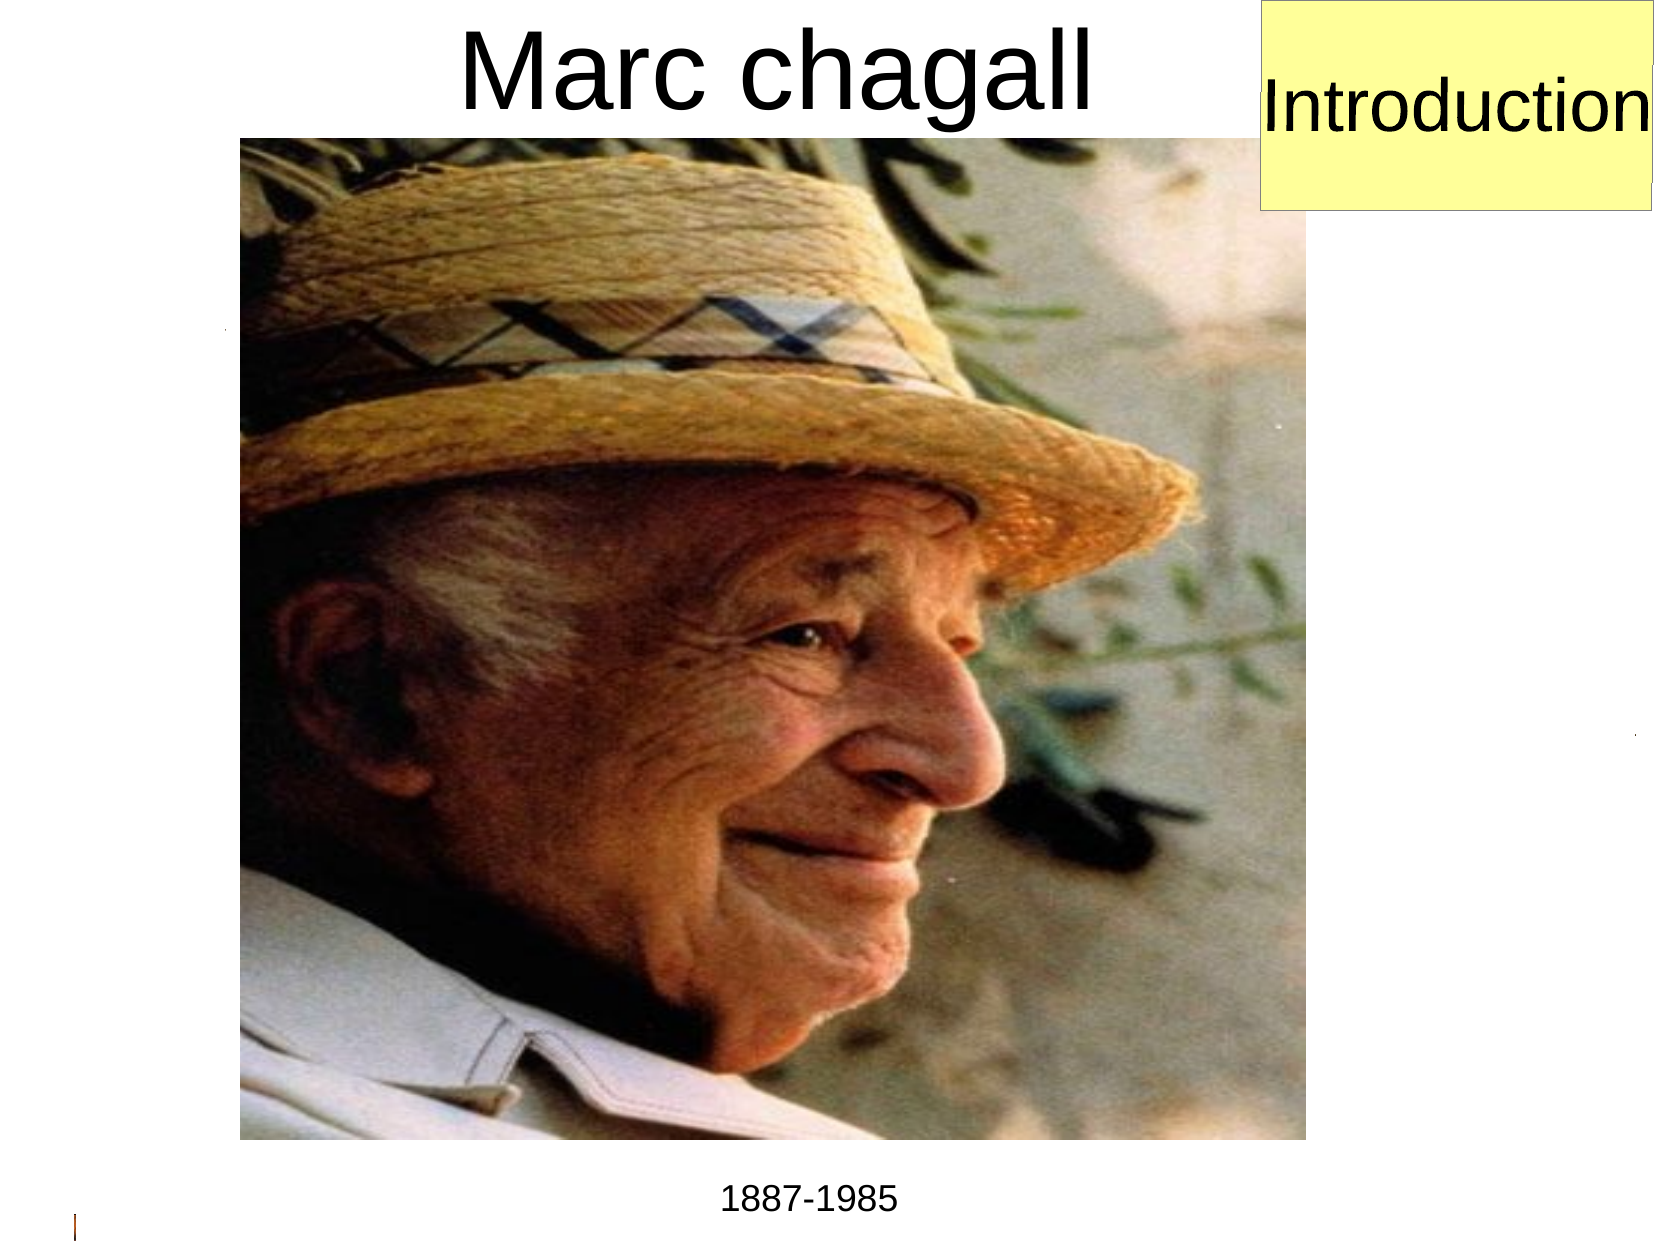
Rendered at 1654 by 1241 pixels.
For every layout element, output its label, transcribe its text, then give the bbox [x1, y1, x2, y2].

text_box Marc chagall [442, 0, 1111, 141]
text_box 1887-1985 [705, 1170, 914, 1227]
picture [240, 138, 1306, 1141]
text_box Introduction [1260, 0, 1654, 211]
